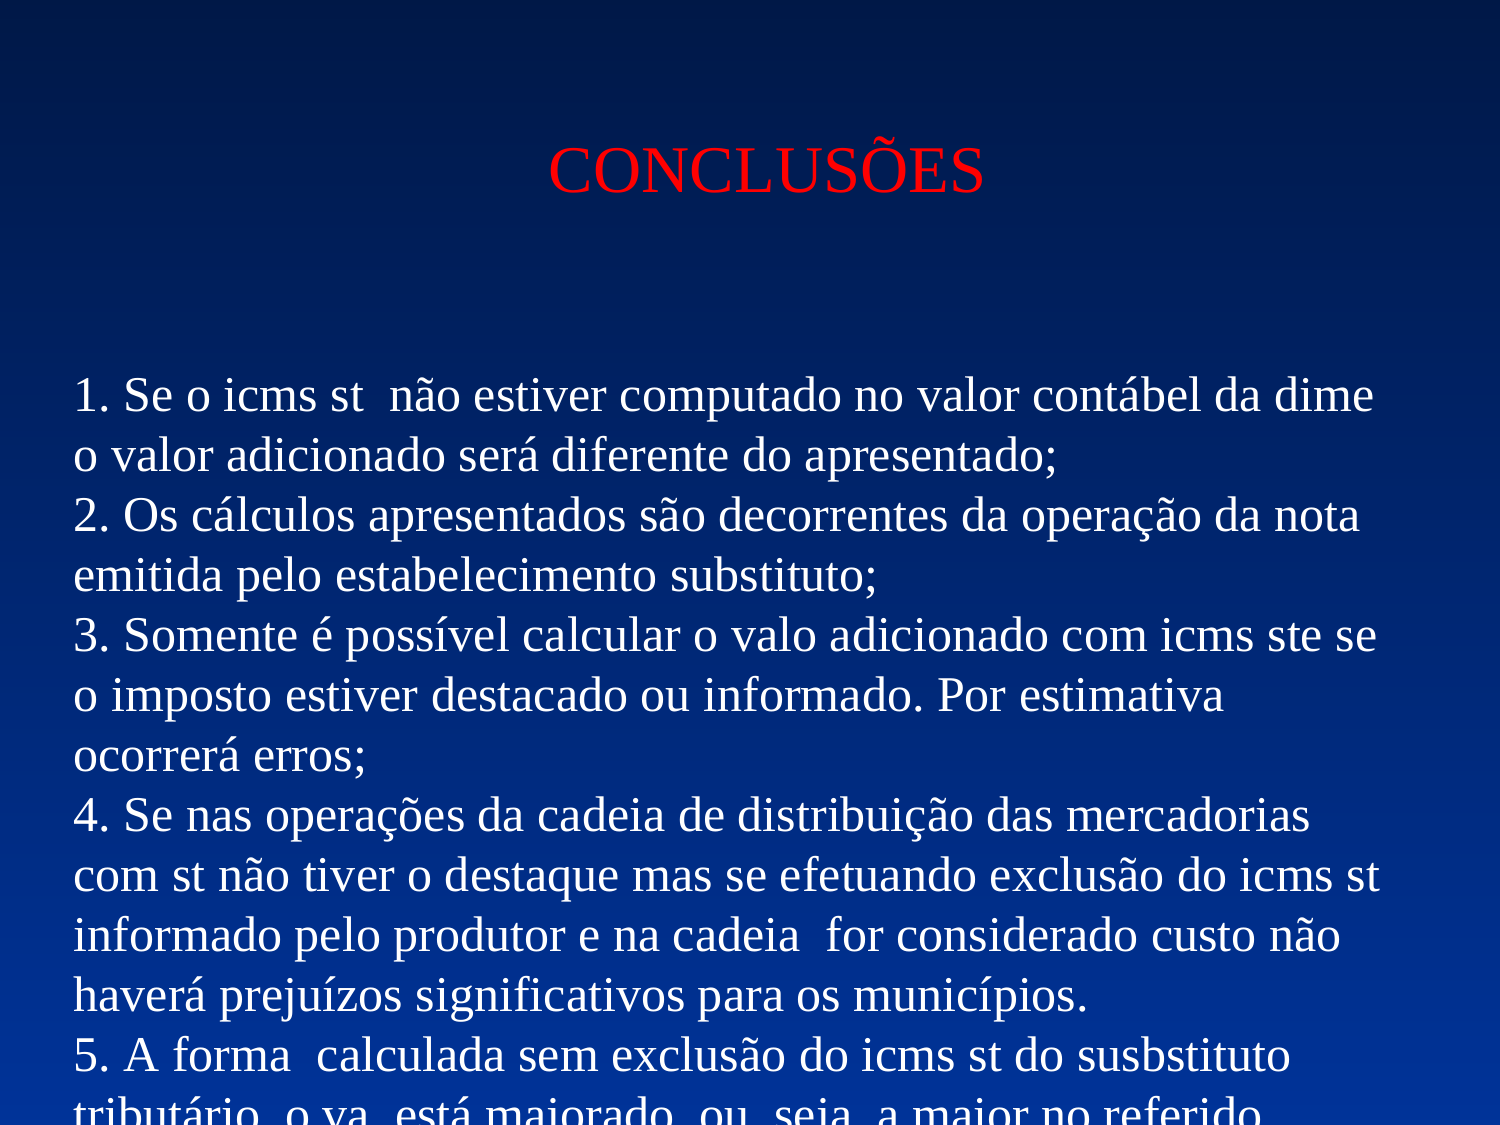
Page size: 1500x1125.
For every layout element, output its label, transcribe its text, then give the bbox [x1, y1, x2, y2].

text_box 1. Se o icms st não estiver computado no valor contábel da dime o valor adicionado será diferente do apresentado; 2. Os cálculos apresentados são decorrentes da operação da nota emitida pelo estabelecimento substituto; 3. Somente é possível calcular o valo adicionado com icms ste se o imposto estiver destacado ou informado. Por estimativa ocorrerá erros; 4. Se nas operações da cadeia de distribuição das mercadorias com st não tiver o destaque mas se efetuando exclusão do icms st informado pelo produtor e na cadeia for considerado custo não haverá prejuízos significativos para os municípios. 5. A forma calculada sem exclusão do icms st do susbstituto tributário, o va está majorado, ou seja, a maior no referido estabelecimento, na importância do icms st. [59, 354, 1418, 1125]
text_box CONCLUSÕES [118, 118, 1418, 354]
